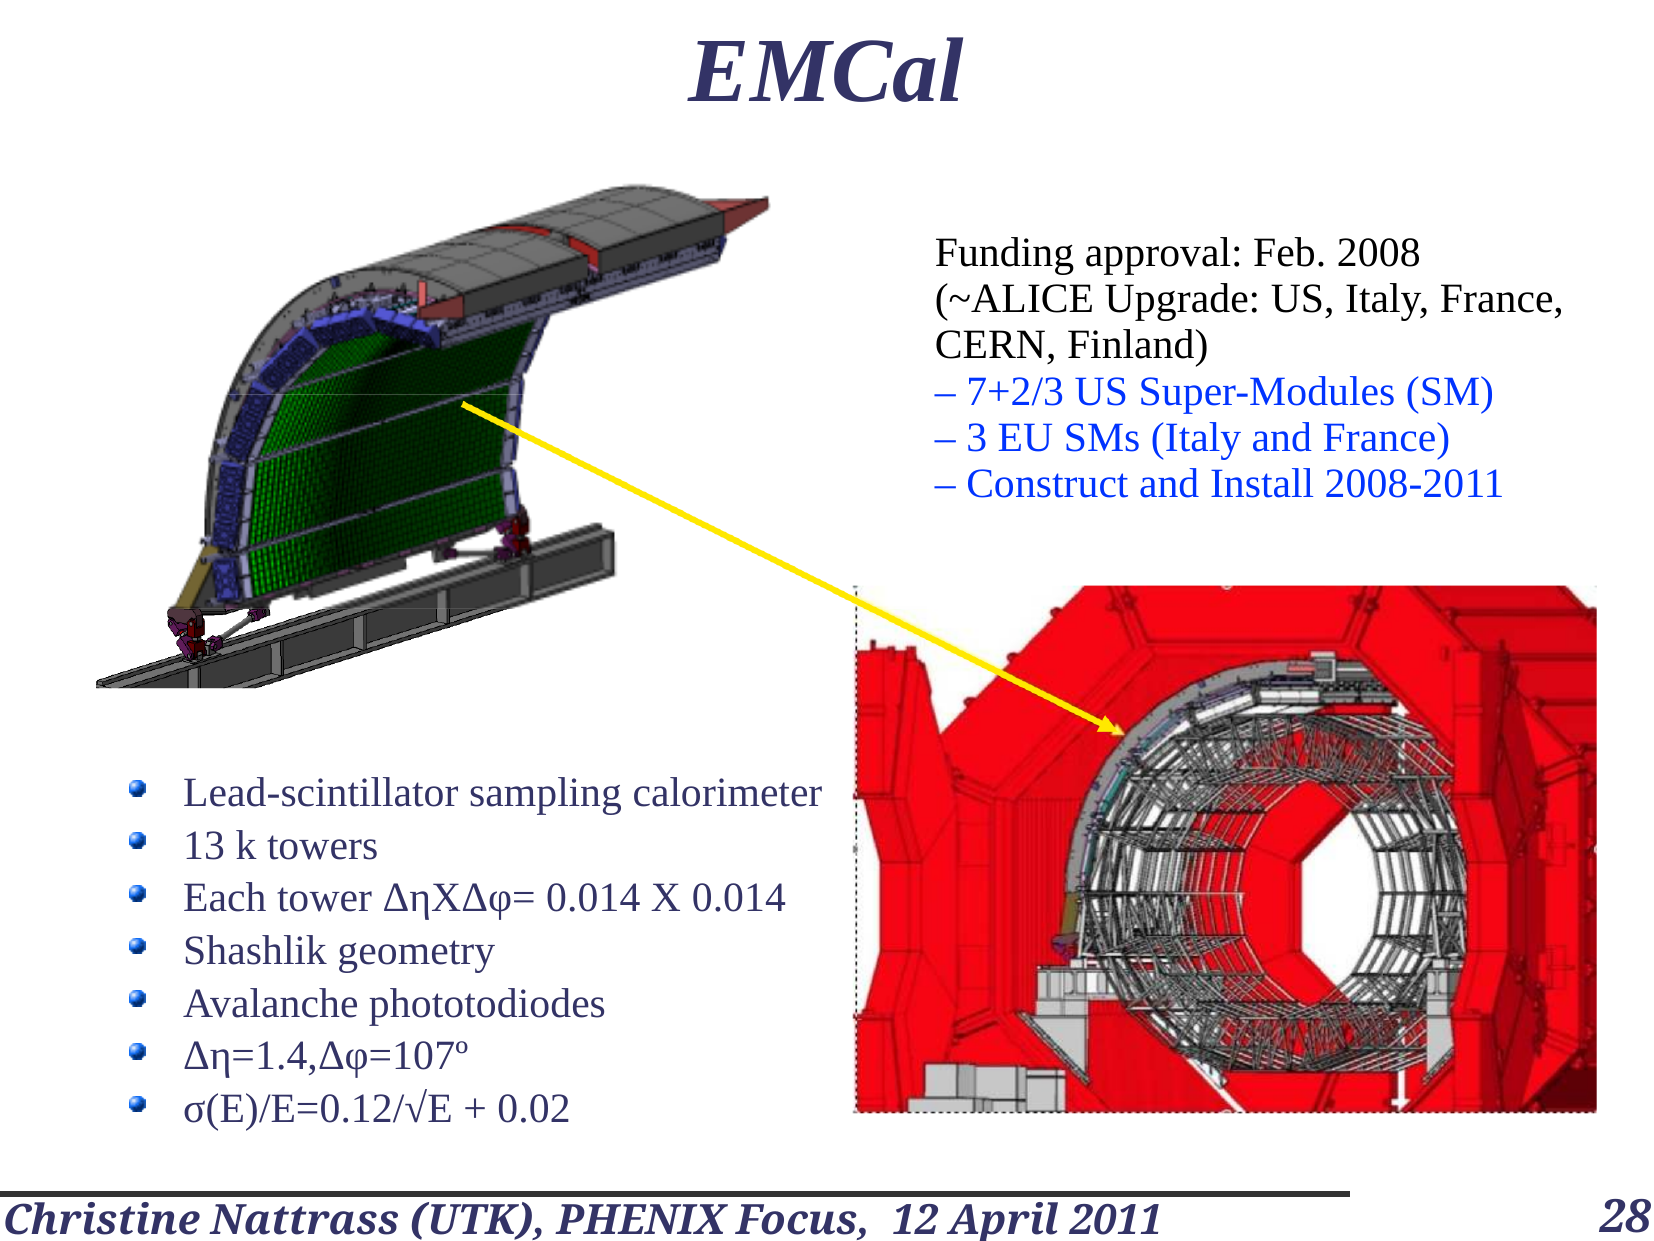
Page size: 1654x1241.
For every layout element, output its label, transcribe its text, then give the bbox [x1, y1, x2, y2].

picture [96, 183, 1597, 1114]
title EMCal [82, 0, 1571, 151]
list Lead-scintillator sampling calorimeter 13 k towers Each tower ΔηXΔφ= 0.014 X 0.014 Shashlik geometry Avalanche phototodiodes Δη=1.4,Δφ=107º σ(E)/E=0.12/√E + 0.02 [112, 712, 835, 1176]
text_box Funding approval: Feb. 2008 (~ALICE Upgrade: US, Italy, France, CERN, Finland) – 7+2/3 US Super-Modules (SM) – 3 EU SMs (Italy and France) – Construct and Install 2008-2011 [919, 221, 1603, 515]
